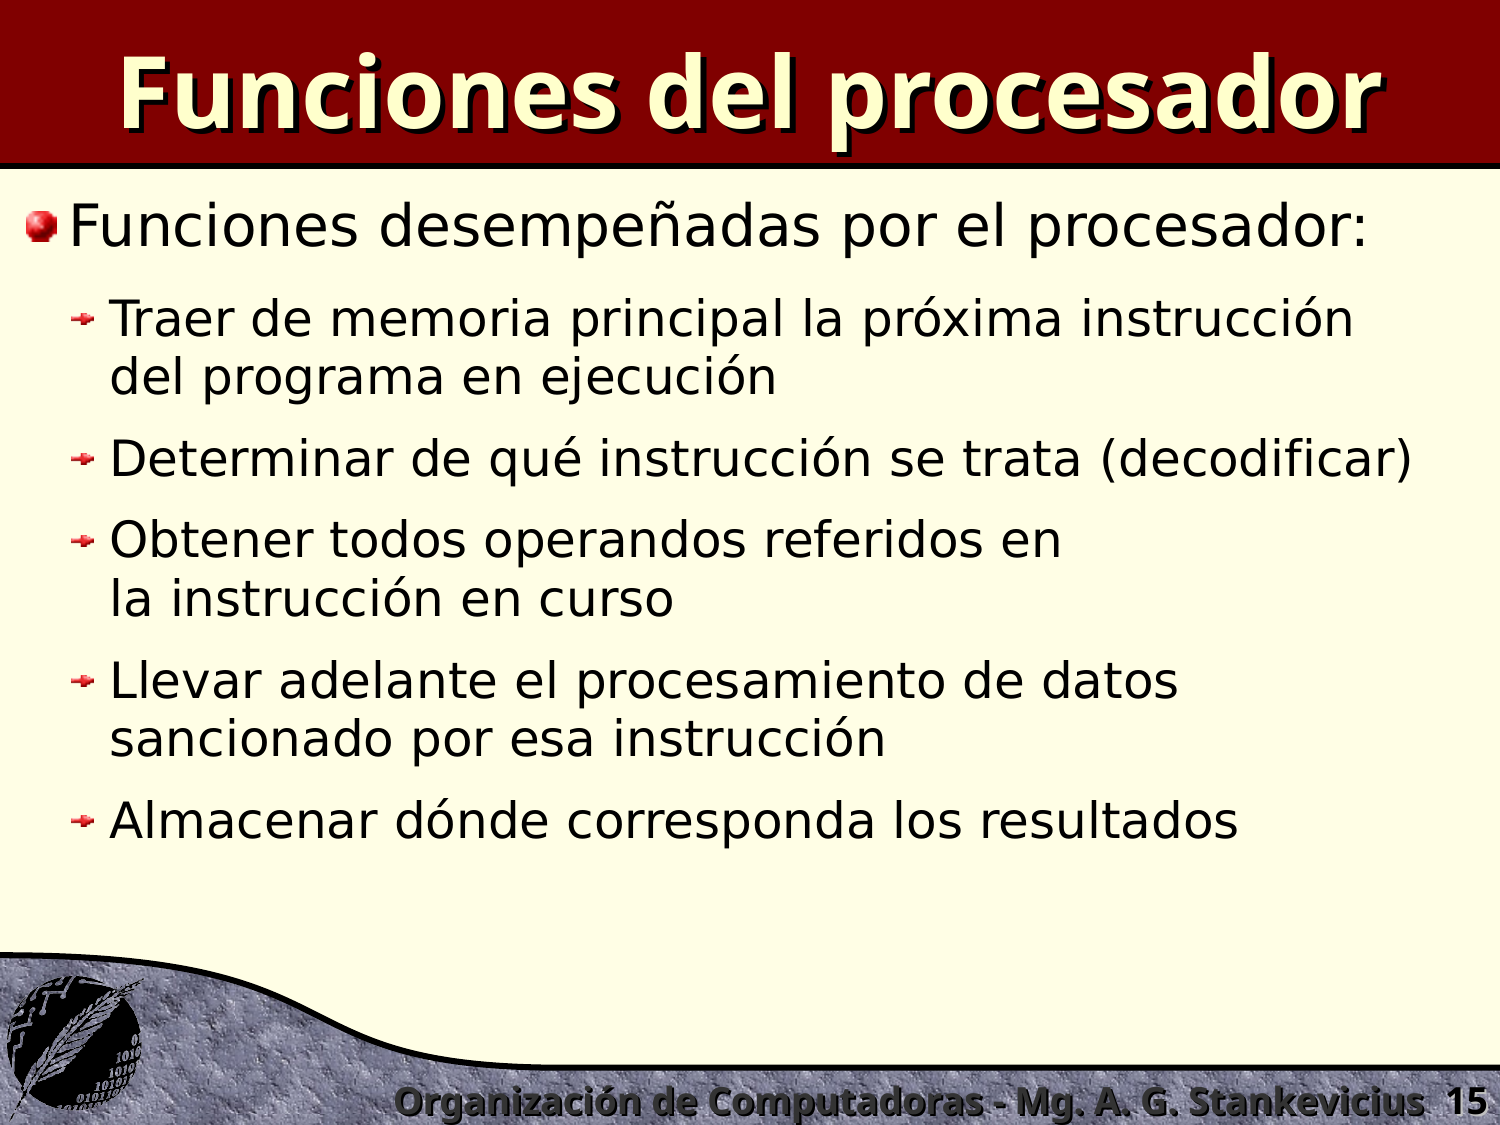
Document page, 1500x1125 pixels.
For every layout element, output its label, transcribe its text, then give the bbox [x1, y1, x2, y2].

picture [0, 959, 1500, 1125]
picture [802, 1100, 806, 1110]
picture [1058, 1100, 1065, 1110]
picture [448, 1100, 455, 1110]
title Funciones del procesador [15, 5, 1485, 160]
list Funciones desempeñadas por el procesador: Traer de memoria principal la próxima instrucción del programa en ejecución Determinar de qué instrucción se trata (decodificar) Obtener todos operandos referidos en la instrucción en curso Llevar adelante el procesamiento de datos sancionado por esa instrucción Almacenar dónde corresponda los resultados [11, 192, 1486, 935]
